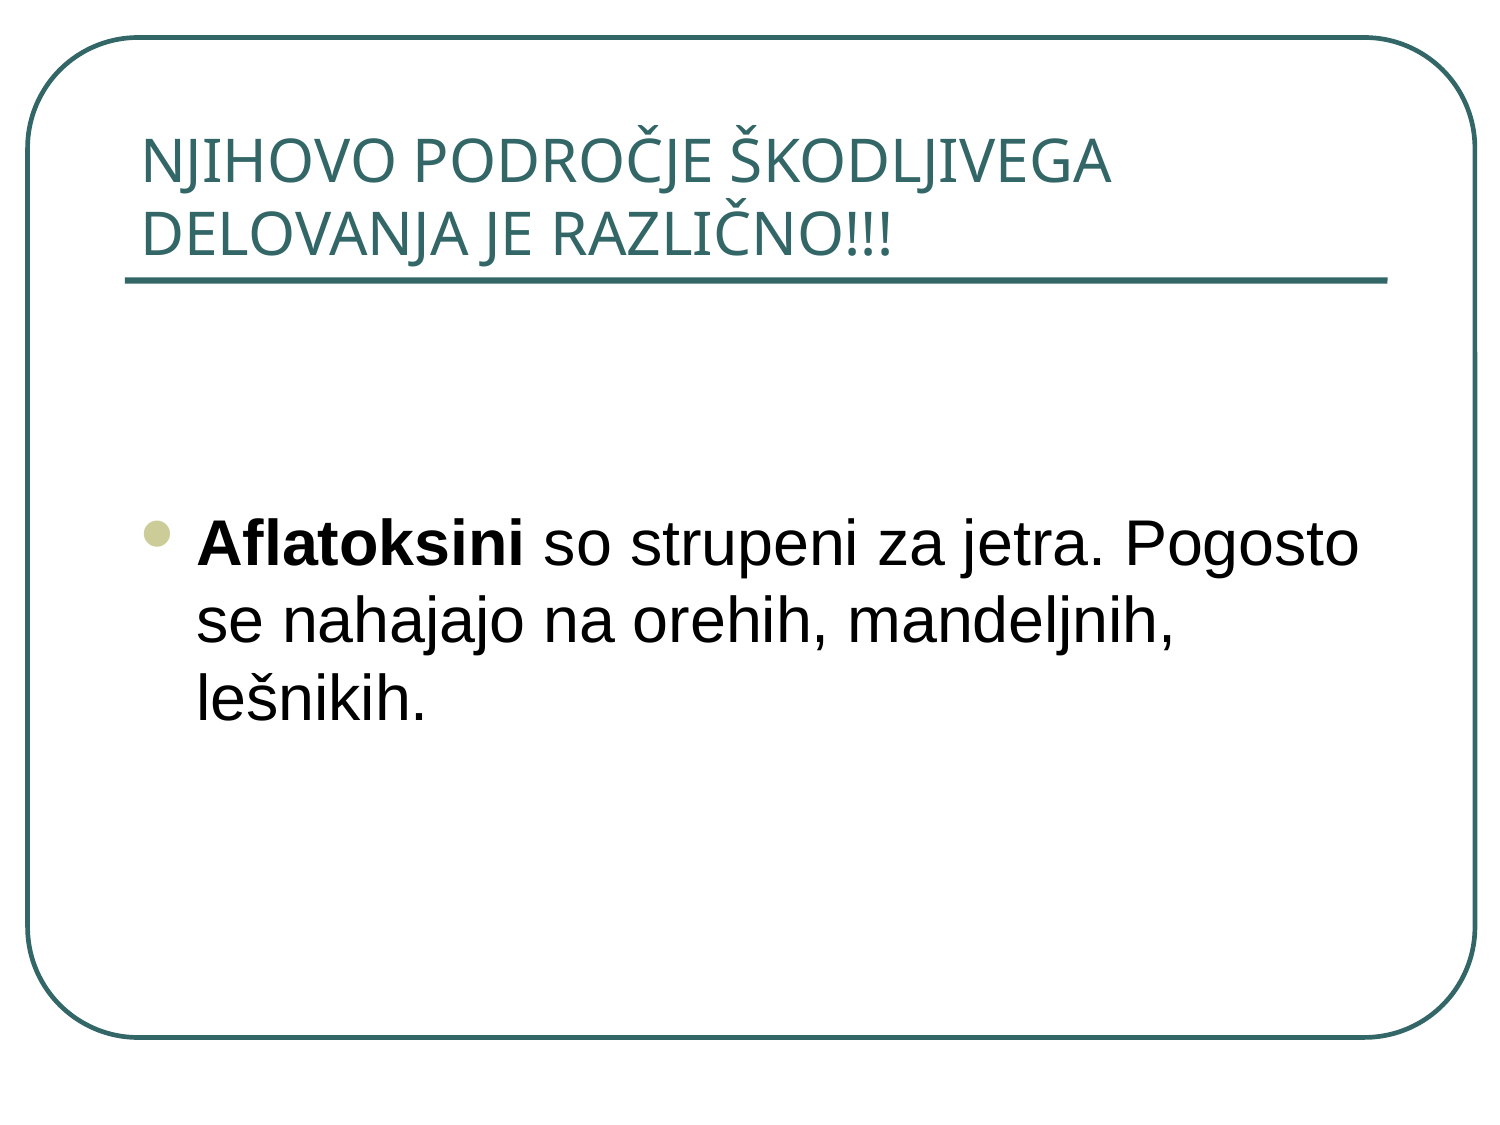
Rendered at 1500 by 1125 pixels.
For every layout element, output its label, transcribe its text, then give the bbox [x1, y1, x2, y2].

title NJIHOVO PODROČJE ŠKODLJIVEGA DELOVANJA JE RAZLIČNO!!! [125, 87, 1388, 275]
list Aflatoksini so strupeni za jetra. Pogosto se nahajajo na orehih, mandeljnih, lešnikih. [125, 312, 1388, 975]
